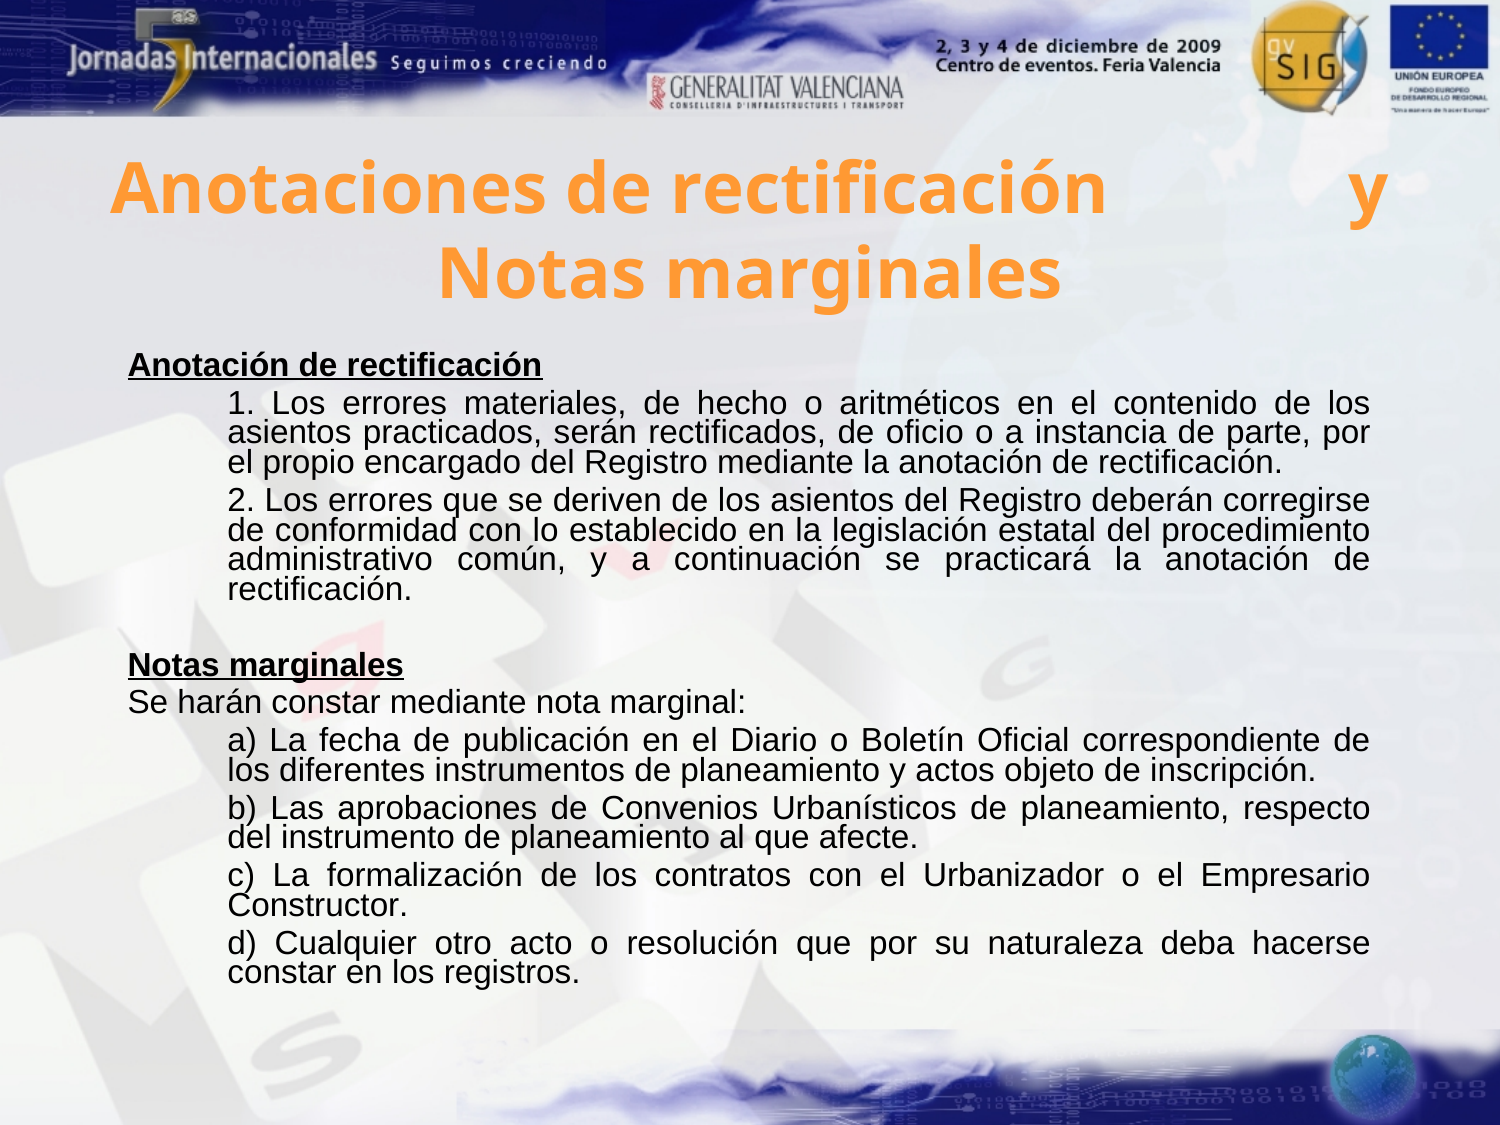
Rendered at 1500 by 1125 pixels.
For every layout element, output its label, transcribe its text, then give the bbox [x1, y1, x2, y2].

picture [0, 293, 1500, 1125]
list Anotación de rectificación 1. Los errores materiales, de hecho o aritméticos en el contenido de los asientos practicados, serán rectificados, de oficio o a instancia de parte, por el propio encargado del Registro mediante la anotación de rectificación. 2. Los errores que se deriven de los asientos del Registro deberán corregirse de conformidad con lo establecido en la legislación estatal del procedimiento administrativo común, y a continuación se practicará la anotación de rectificación. Notas marginales Se harán constar mediante nota marginal: a) La fecha de publicación en el Diario o Boletín Oficial correspondiente de los diferentes instrumentos de planeamiento y actos objeto de inscripción. b) Las aprobaciones de Convenios Urbanísticos de planeamiento, respecto del instrumento de planeamiento al que afecte. c) La formalización de los contratos con el Urbanizador o el Empresario Constructor. d) Cualquier otro acto o resolución que por su naturaleza deba hacerse constar en los registros. [112, 345, 1388, 1090]
picture [0, 0, 1500, 162]
text_box Anotaciones de rectificación y Notas marginales [0, 162, 1500, 293]
